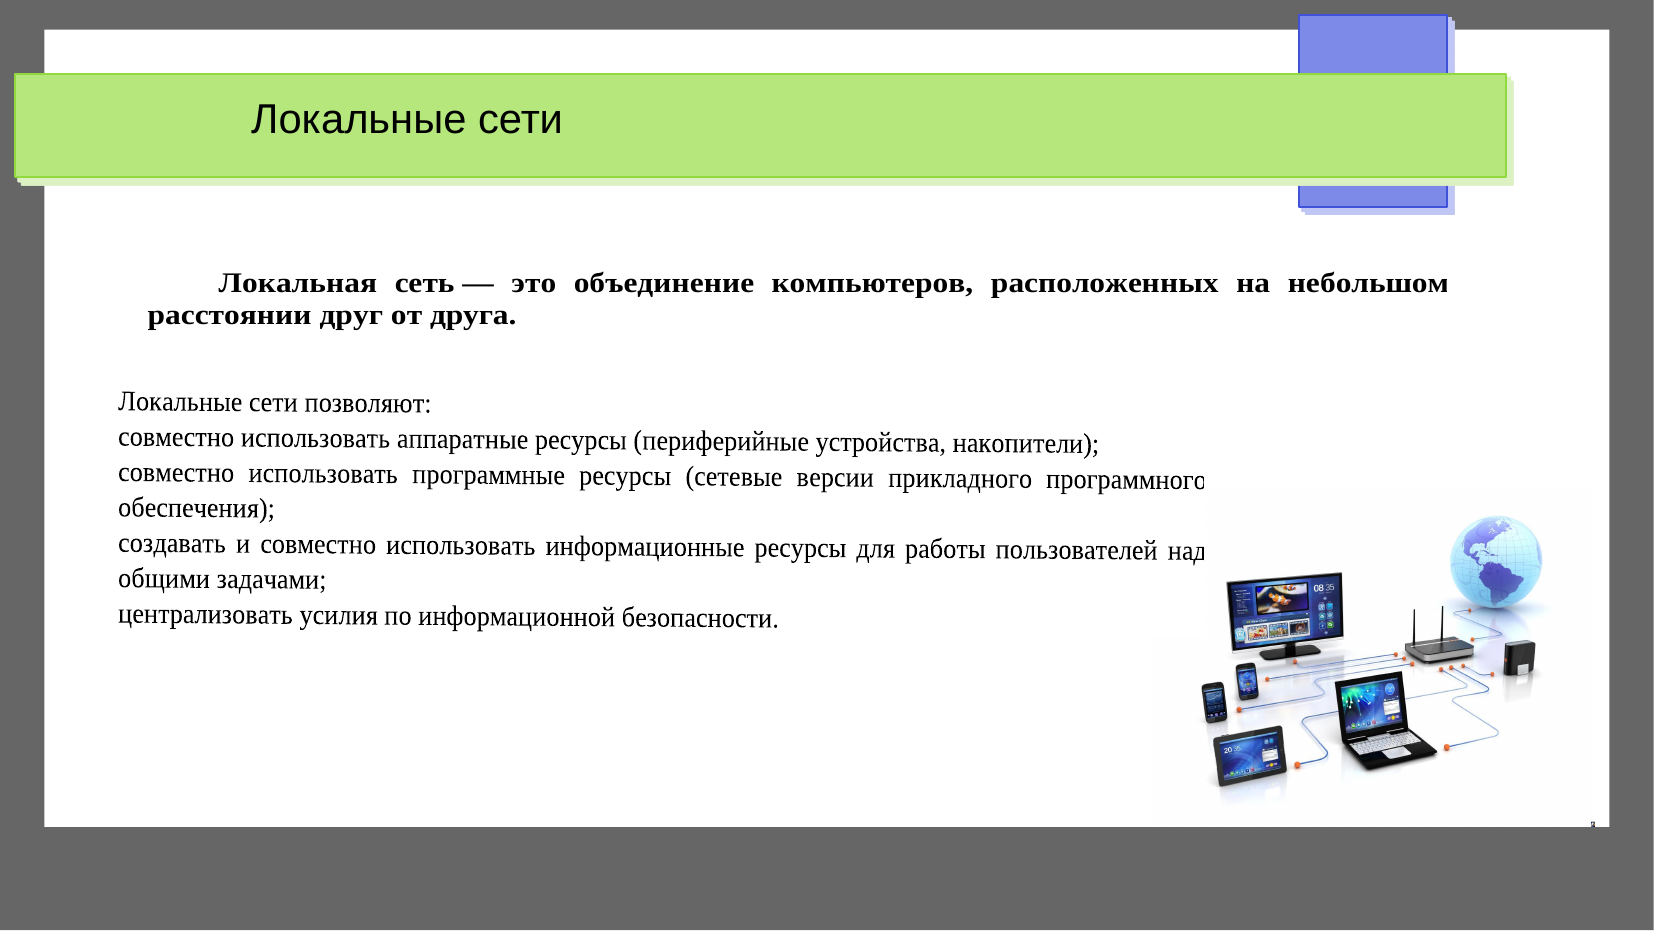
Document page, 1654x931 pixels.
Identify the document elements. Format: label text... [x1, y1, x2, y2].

text_box Локальные сети [236, 88, 1182, 150]
picture [147, 265, 1447, 355]
picture [118, 383, 1595, 827]
